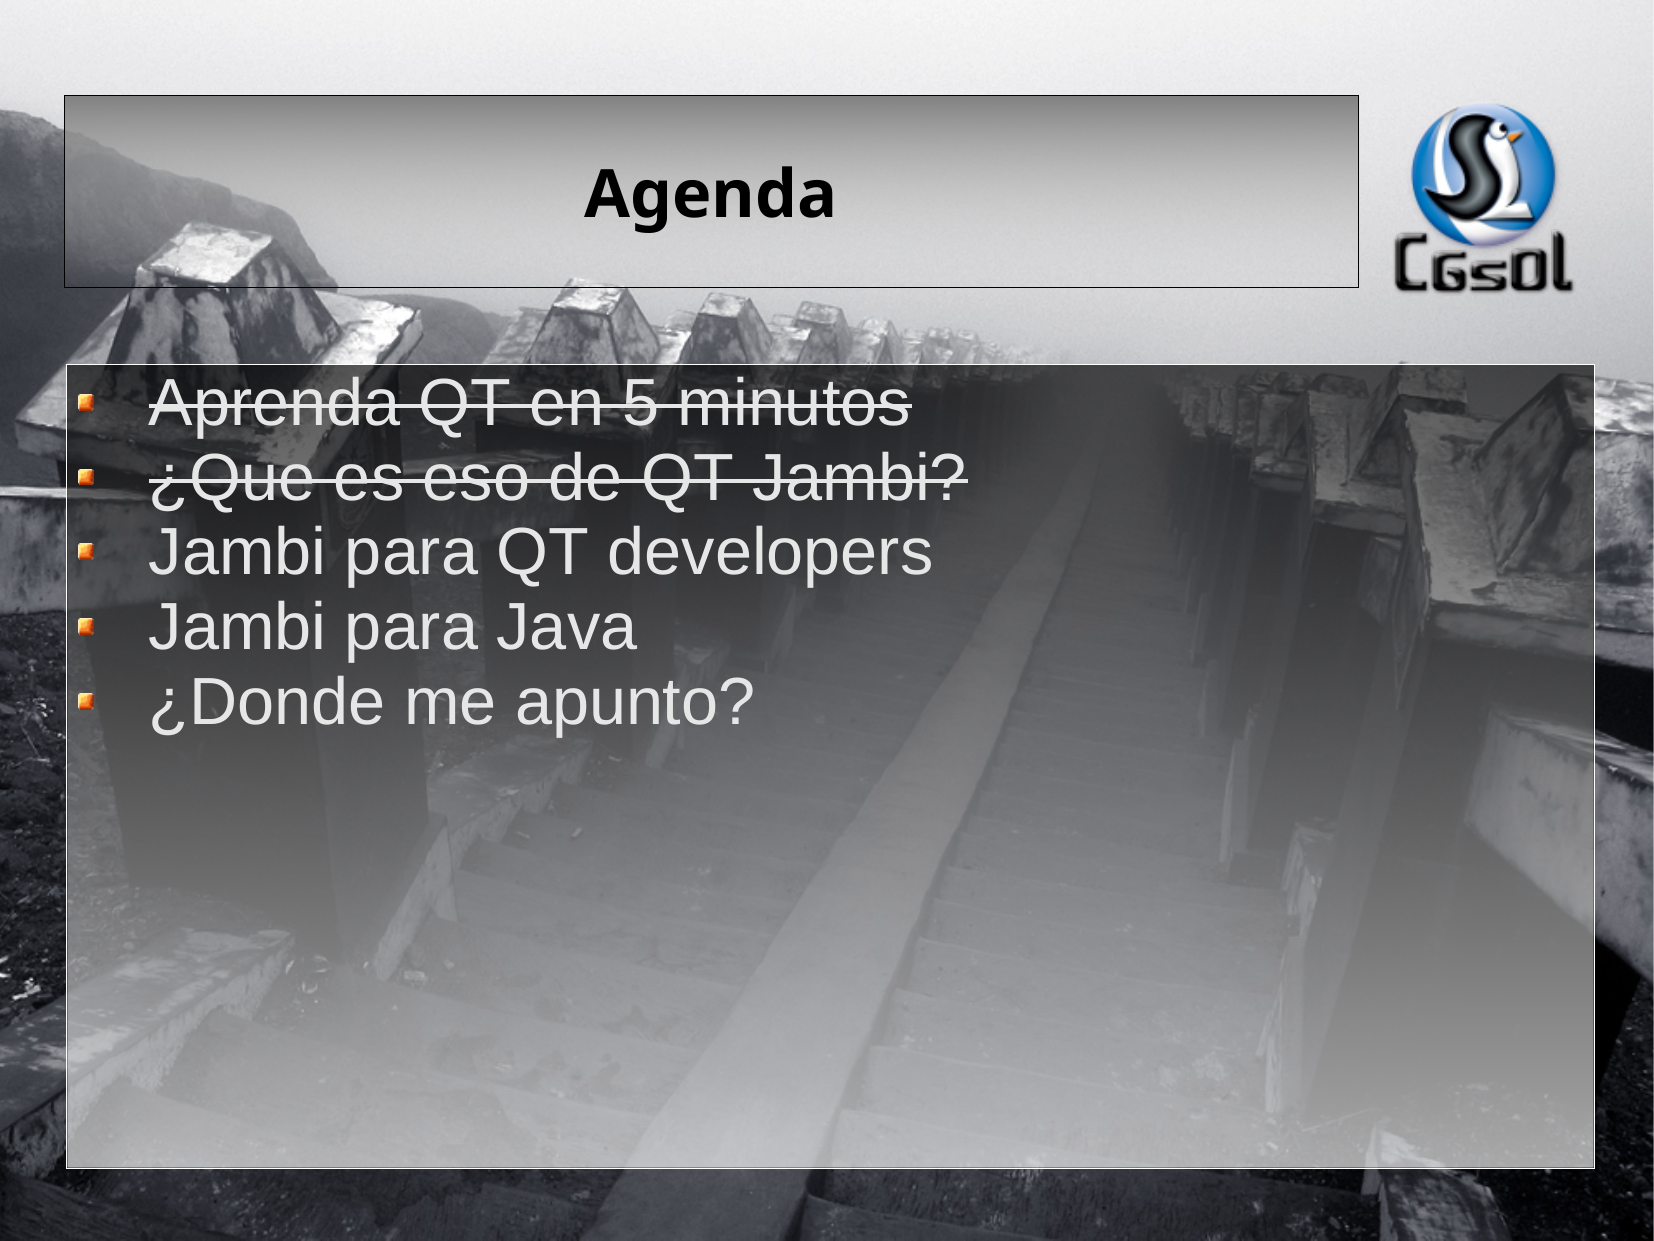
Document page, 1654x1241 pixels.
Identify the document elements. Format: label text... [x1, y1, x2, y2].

list Aprenda QT en 5 minutos ¿Que es eso de QT Jambi? Jambi para QT developers Jambi para Java ¿Donde me apunto? [66, 364, 1595, 1169]
picture [0, 0, 1654, 1241]
title Agenda [64, 95, 1359, 288]
